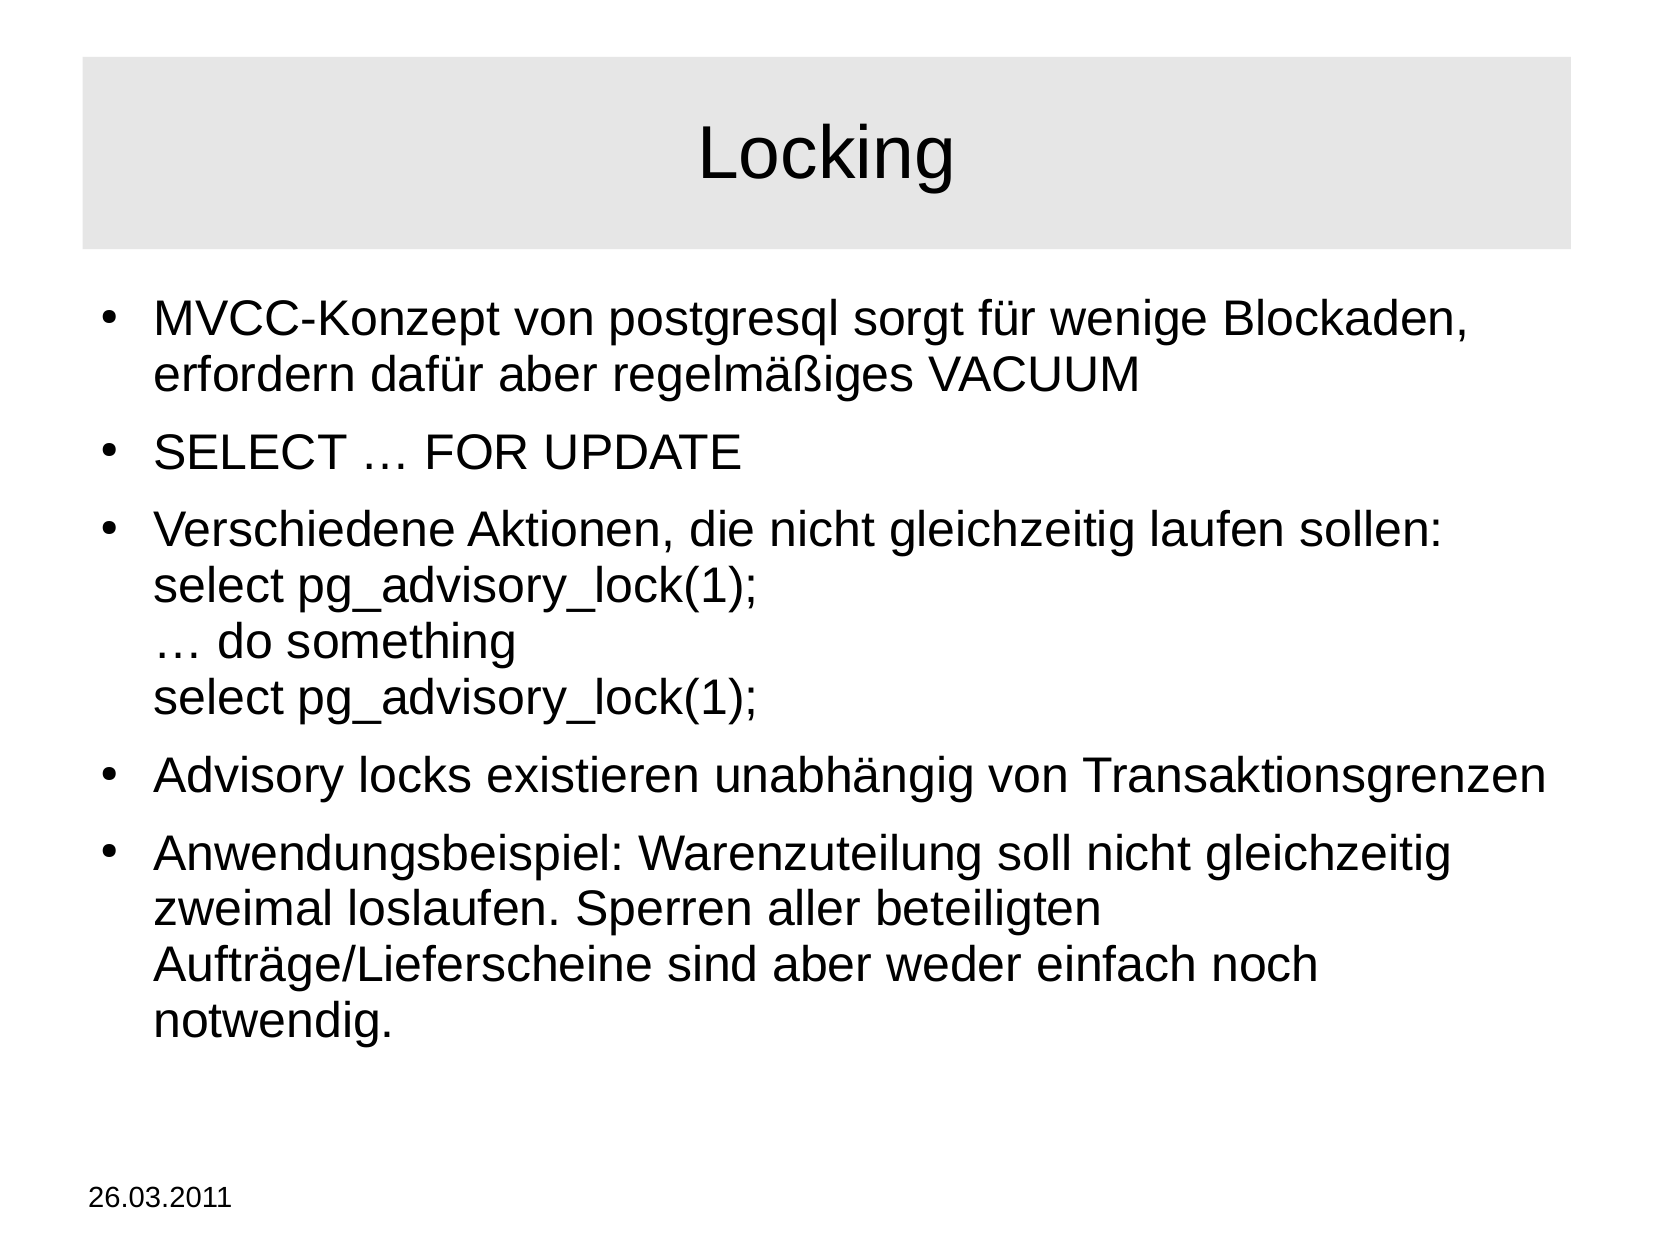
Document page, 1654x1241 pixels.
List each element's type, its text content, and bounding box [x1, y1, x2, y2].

title Locking [82, 56, 1571, 250]
list MVCC-Konzept von postgresql sorgt für wenige Blockaden, erfordern dafür aber regelmäßiges VACUUM SELECT … FOR UPDATE Verschiedene Aktionen, die nicht gleichzeitig laufen sollen: select pg_advisory_lock(1); … do something select pg_advisory_lock(1); Advisory locks existieren unabhängig von Transaktionsgrenzen Anwendungsbeispiel: Warenzuteilung soll nicht gleichzeitig zweimal loslaufen. Sperren aller beteiligten Aufträge/Lieferscheine sind aber weder einfach noch notwendig. [82, 290, 1571, 1094]
